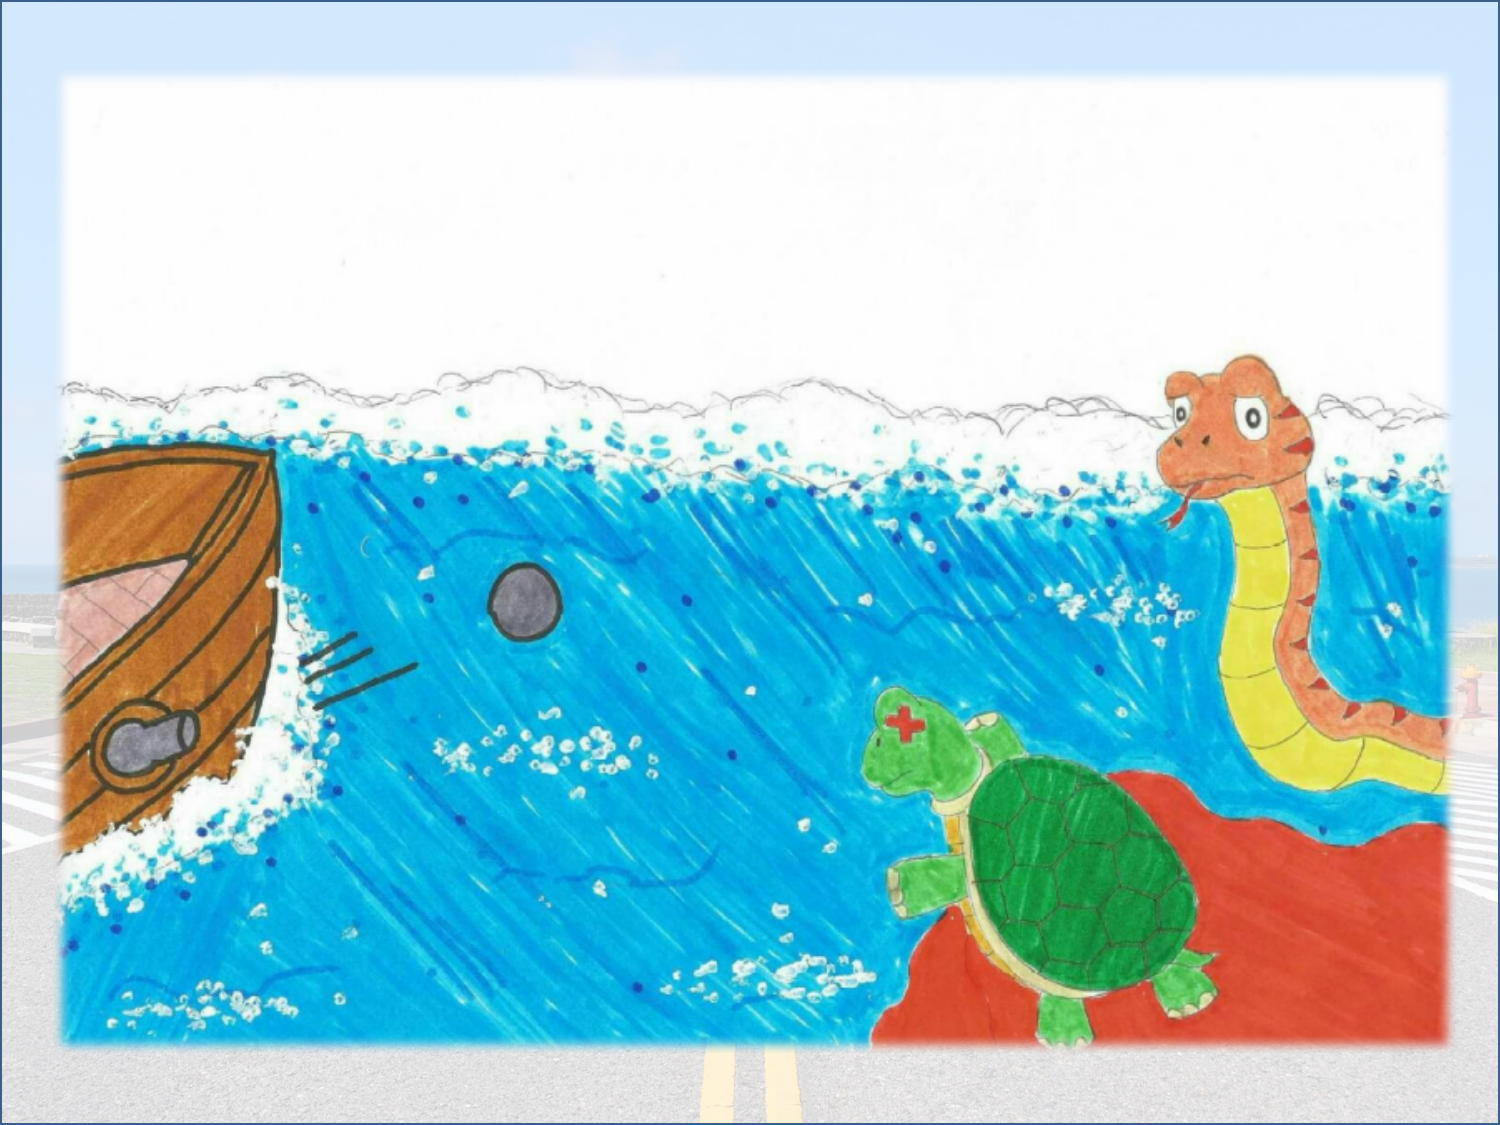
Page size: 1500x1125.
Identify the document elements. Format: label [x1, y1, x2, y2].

text_box [0, 0, 1500, 1125]
picture [53, 67, 1458, 1053]
